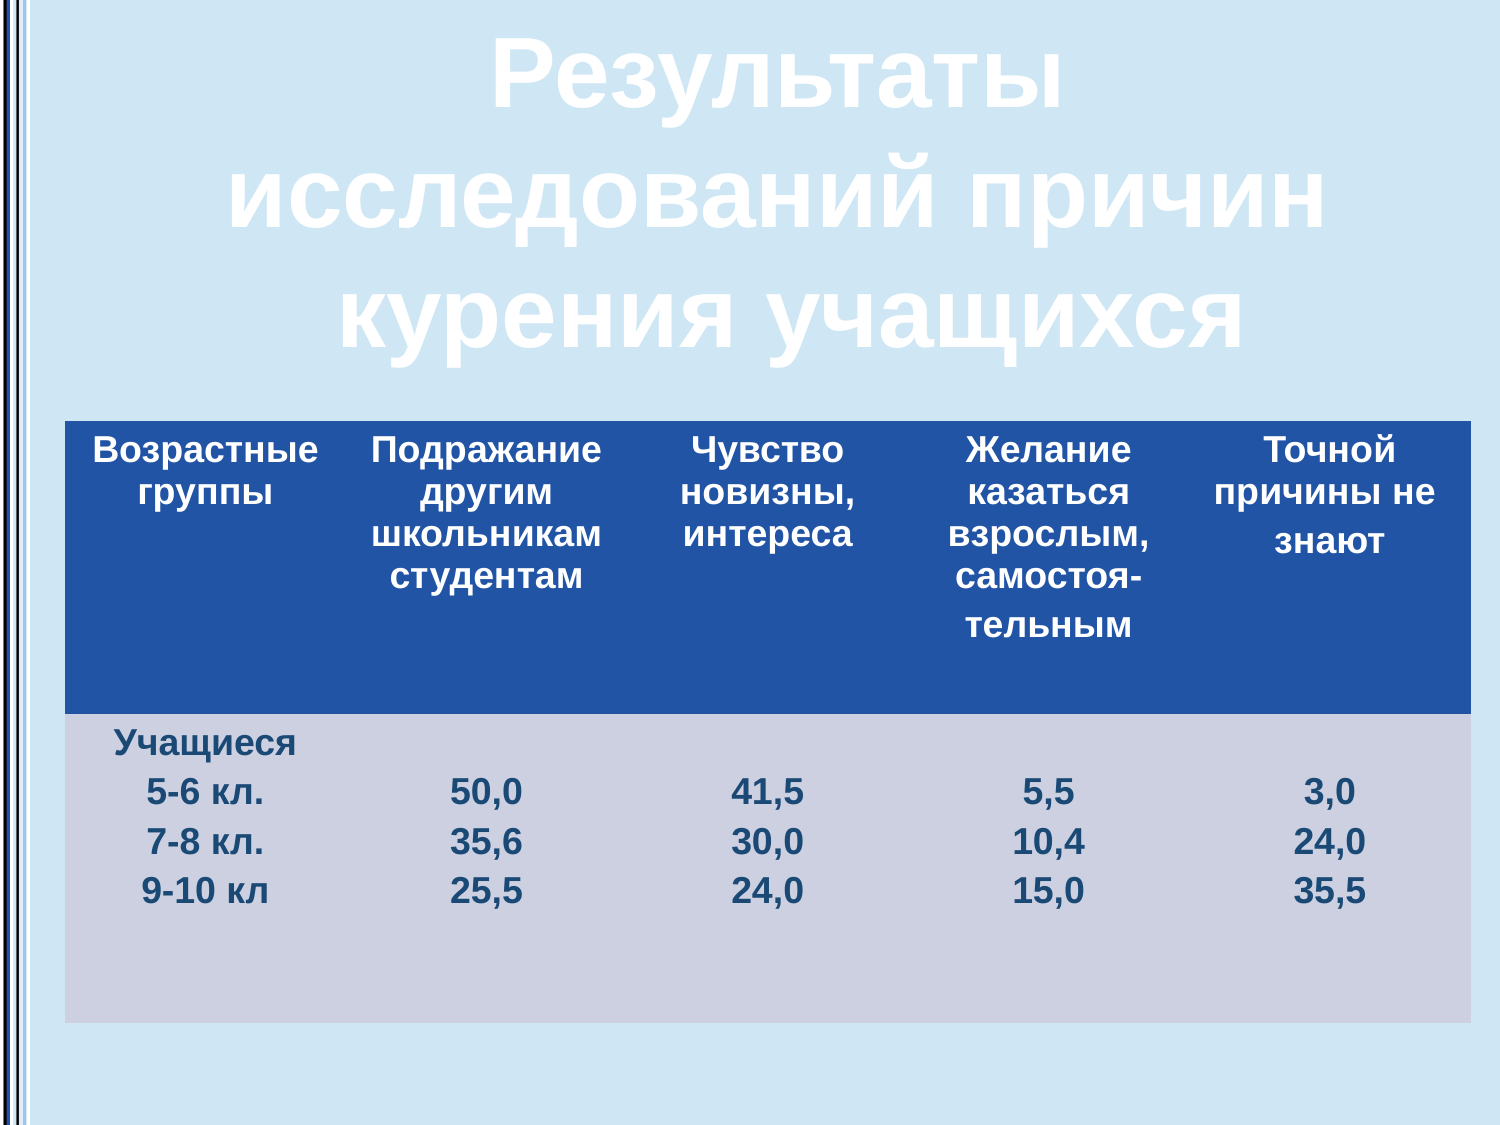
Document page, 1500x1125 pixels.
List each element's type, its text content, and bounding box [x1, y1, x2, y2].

table_cell 50,0 35,6 25,5 [346, 714, 627, 1023]
table_cell 41,5 30,0 24,0 [627, 714, 908, 1023]
table_cell 5,5 10,4 15,0 [908, 714, 1189, 1023]
table_header Подражание другим школьникам студентам [346, 421, 627, 714]
table_header Точной причины не знают [1189, 421, 1471, 714]
text_box Результаты исследований причин курения учащихся [210, 0, 1374, 375]
table_cell 3,0 24,0 35,5 [1189, 714, 1471, 1023]
table_header Чувство новизны, интереса [627, 421, 908, 714]
table_cell Учащиеся 5-6 кл. 7-8 кл. 9-10 кл [65, 714, 346, 1023]
table_header Возрастные группы [65, 421, 346, 714]
table_header Желание казаться взрослым, самостоя- тельным [908, 421, 1189, 714]
